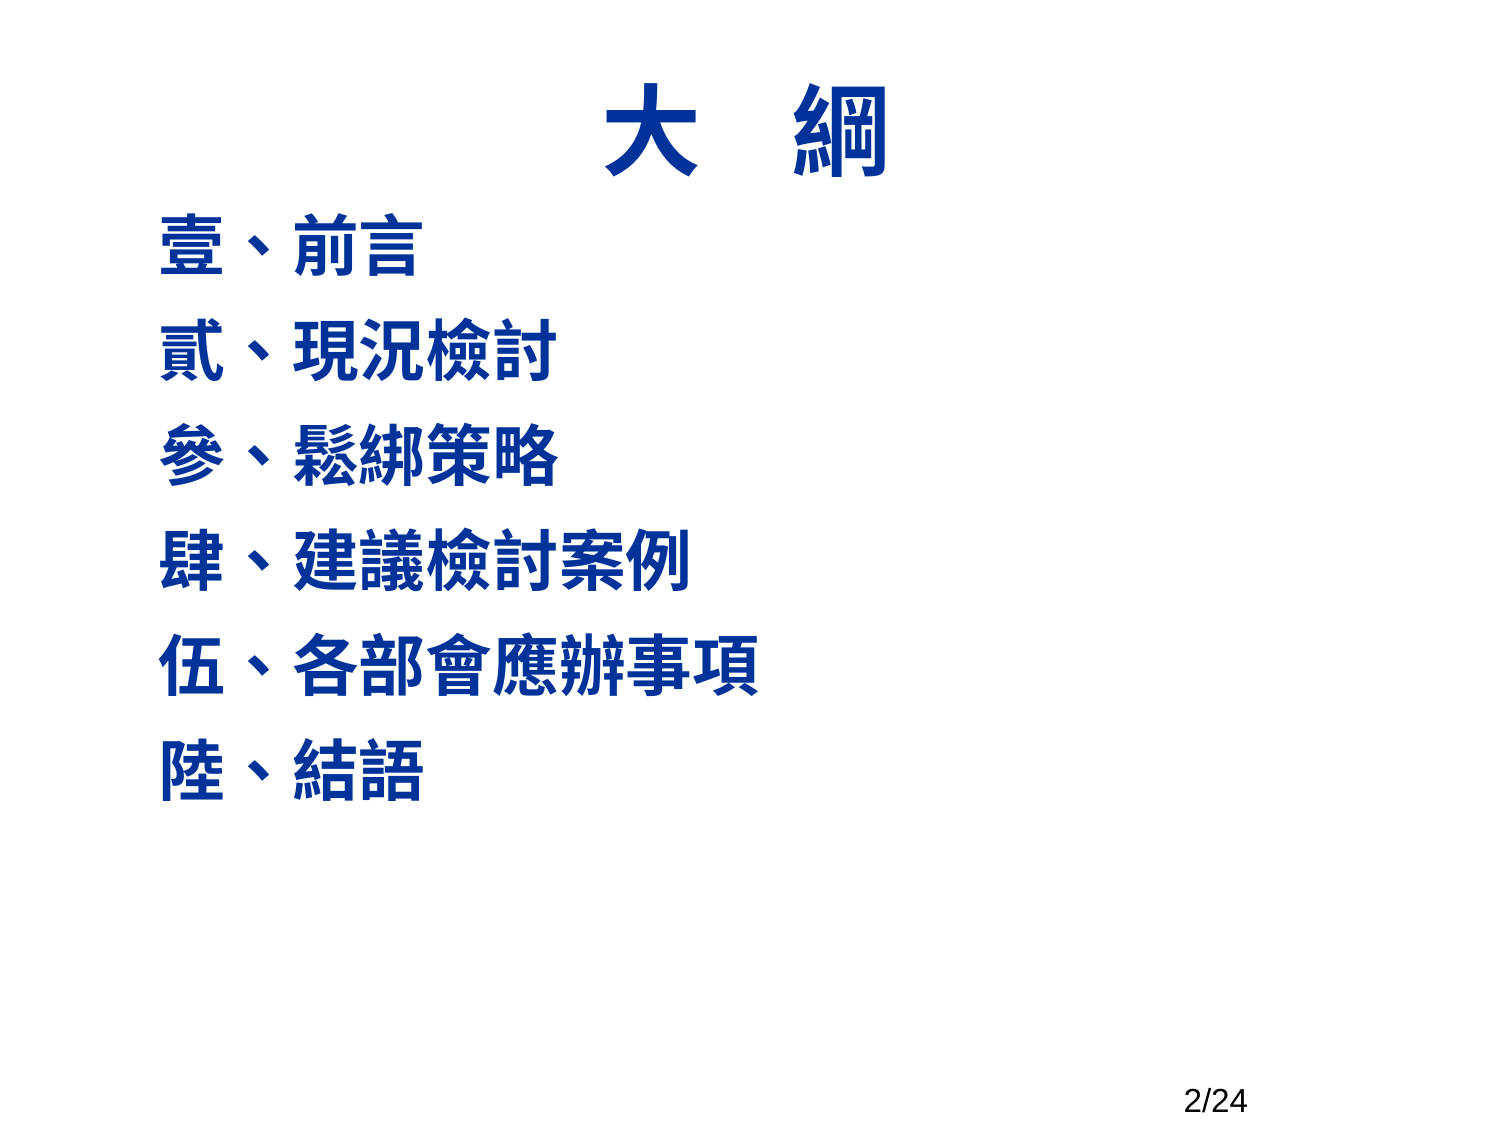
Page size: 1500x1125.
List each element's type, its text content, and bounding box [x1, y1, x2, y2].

text_box 壹、前言 貳、現況檢討 參、鬆綁策略 肆、建議檢討案例 伍、各部會應辦事項 陸、結語 [119, 196, 1289, 816]
text_box 大 綱 [70, 27, 1364, 245]
